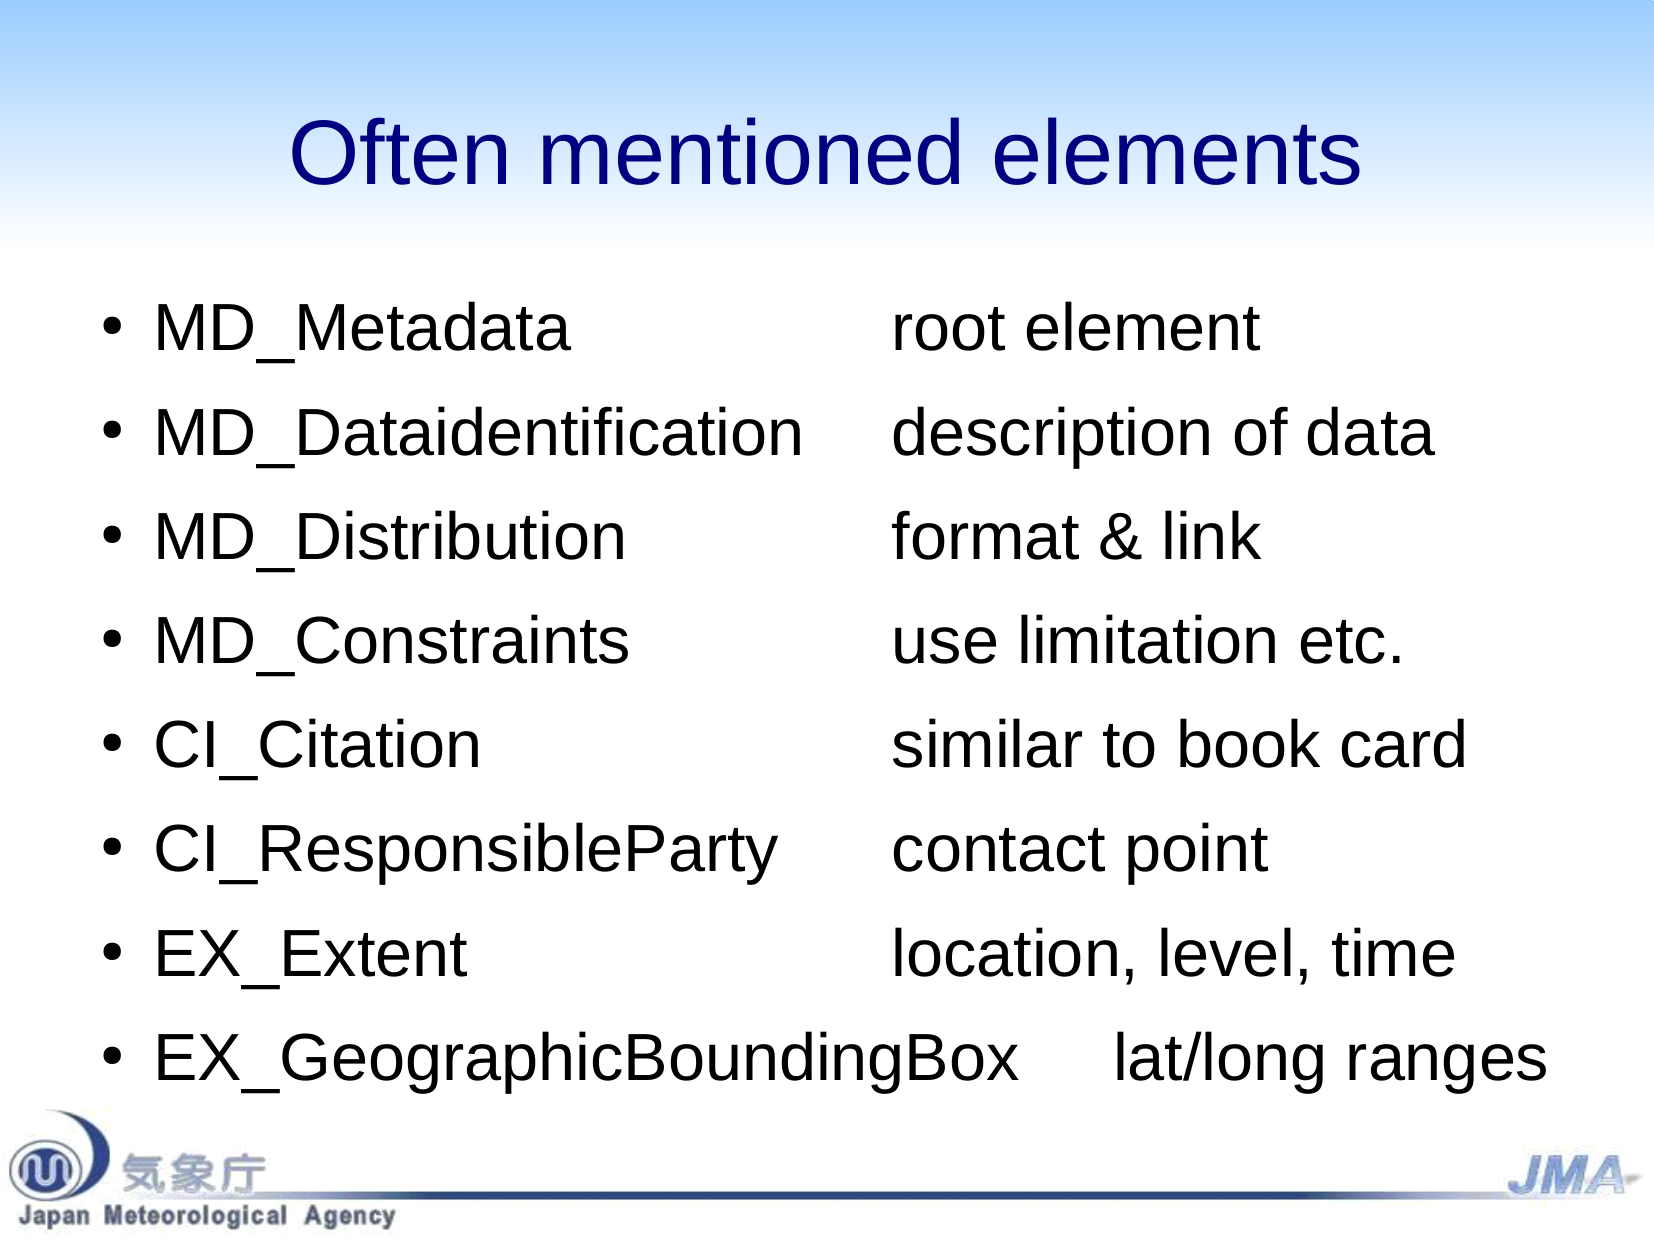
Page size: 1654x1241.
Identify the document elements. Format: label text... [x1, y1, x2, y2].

list MD_Metadata root element MD_Dataidentification description of data MD_Distribution format & link MD_Constraints use limitation etc. CI_Citation similar to book card CI_ResponsibleParty contact point EX_Extent location, level, time EX_GeographicBoundingBox lat/long ranges [82, 290, 1571, 1095]
title Often mentioned elements [82, 49, 1571, 257]
picture [1, 1108, 1654, 1241]
